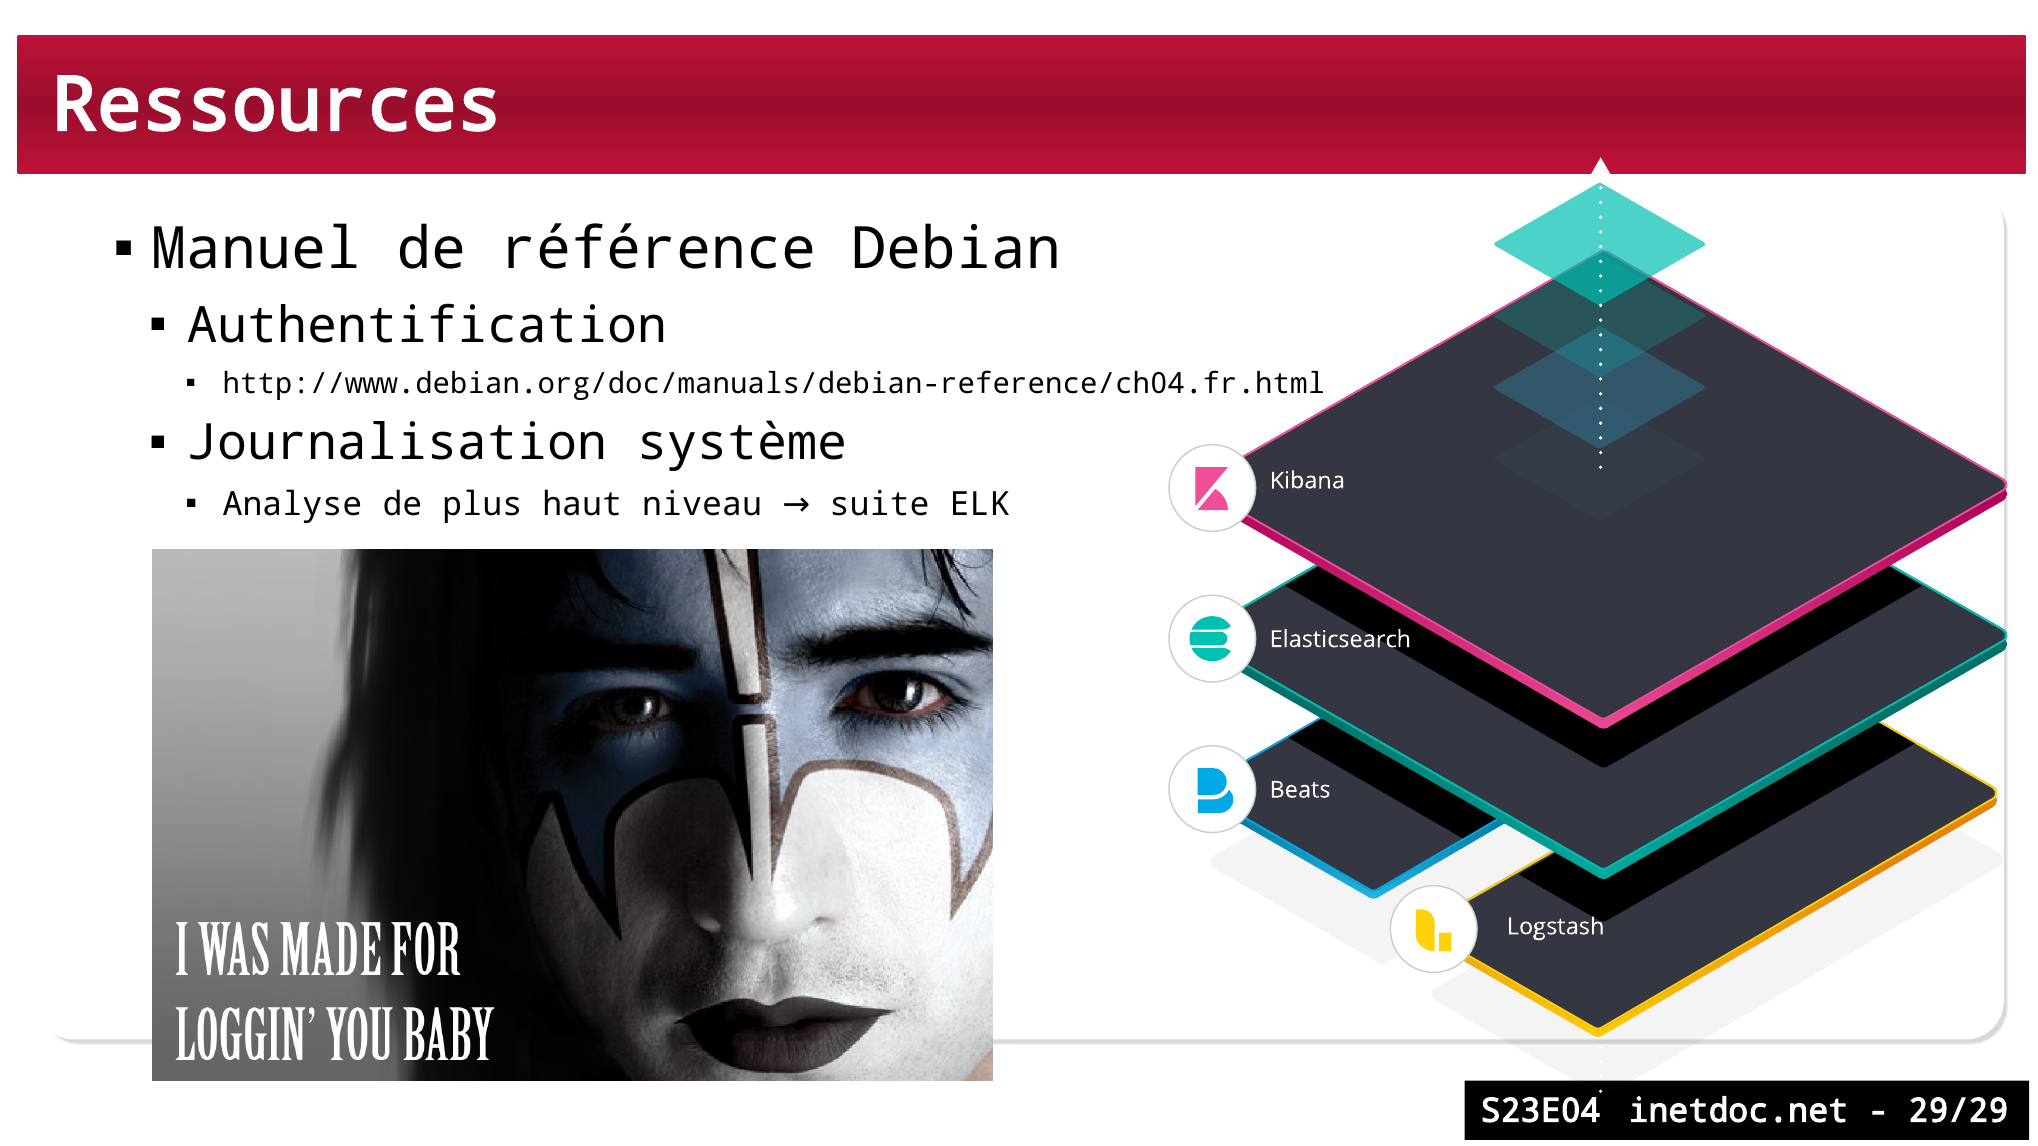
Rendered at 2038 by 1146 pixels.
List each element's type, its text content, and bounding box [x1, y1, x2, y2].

picture [1122, 118, 2038, 1093]
text_box Ressources [17, 35, 2026, 174]
text_box S23E04 inetdoc.net - <numéro>/29 [1464, 1093, 2030, 1140]
picture [152, 549, 993, 1081]
text_box Manuel de référence Debian Authentification http://www.debian.org/doc/manuals/debian-reference/ch04.fr.html Journalisation système Analyse de plus haut niveau → suite ELK [35, 188, 1122, 1040]
